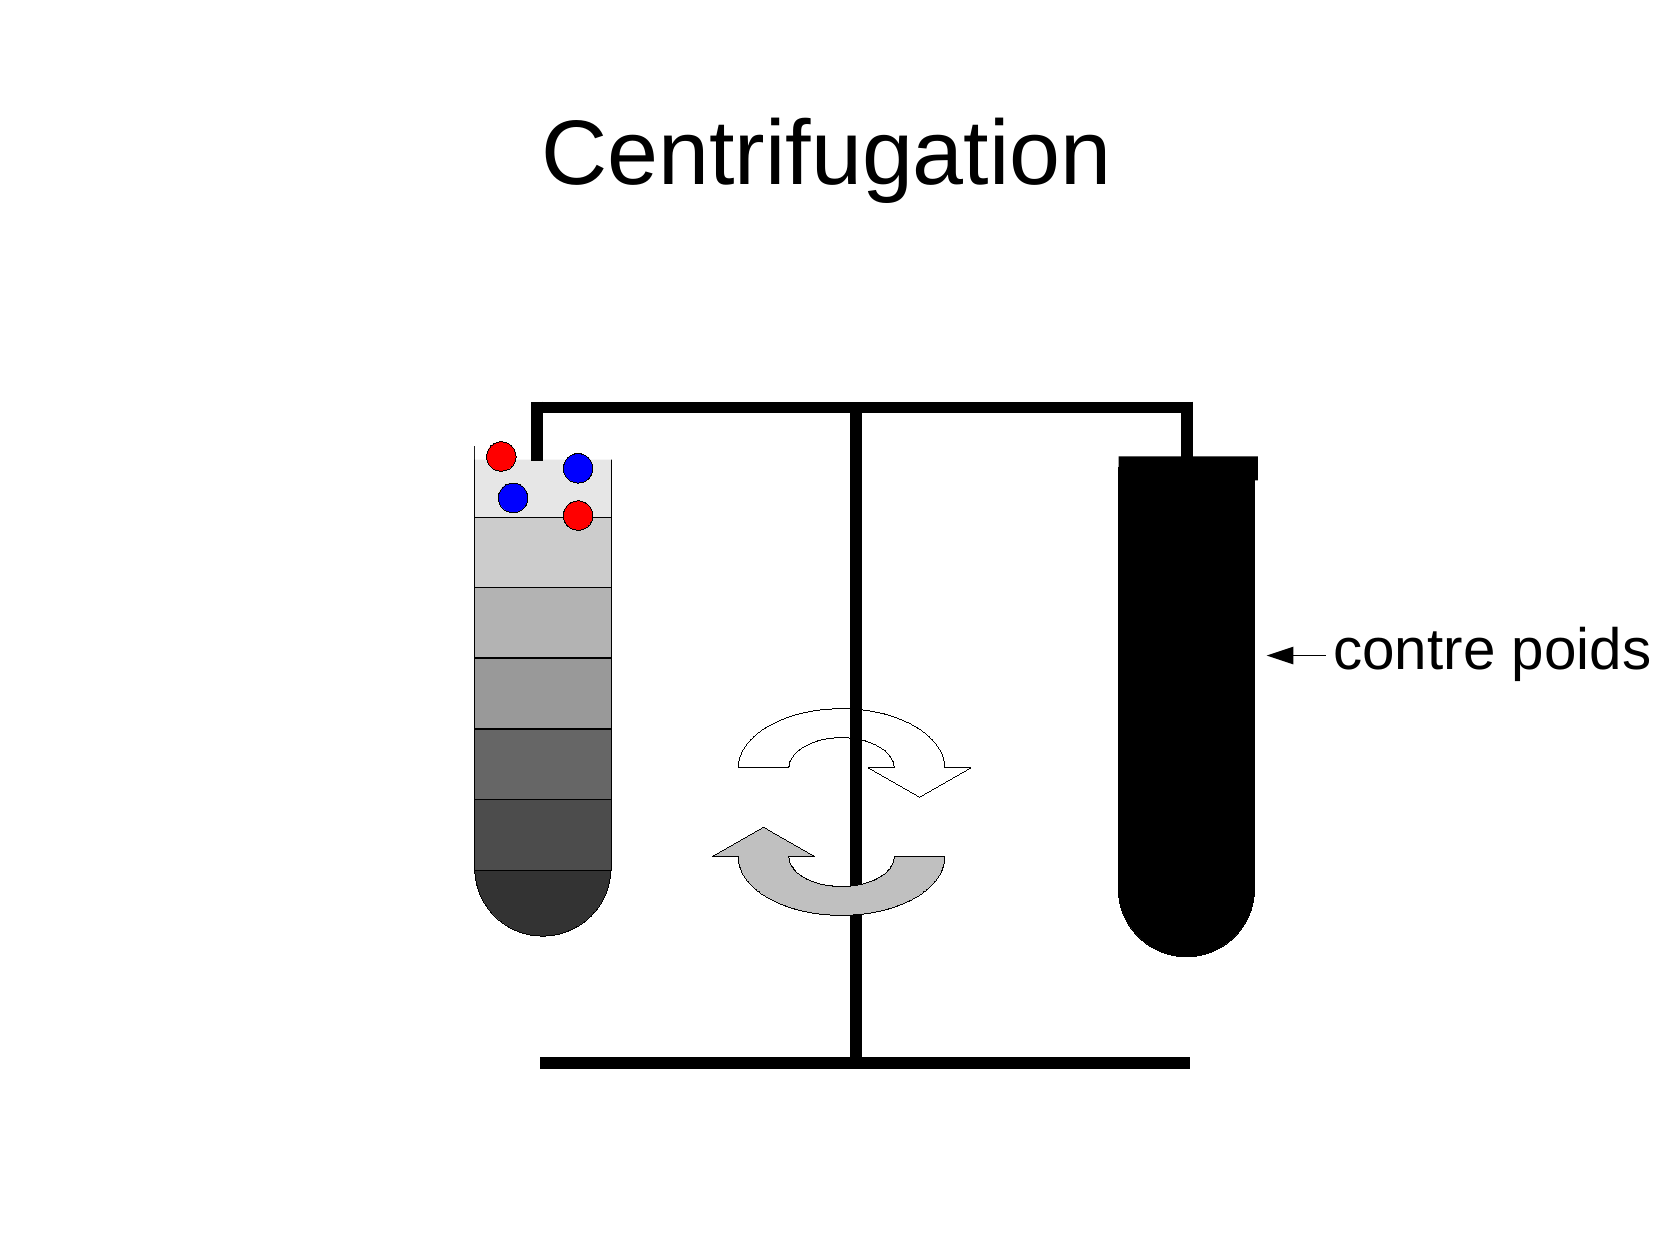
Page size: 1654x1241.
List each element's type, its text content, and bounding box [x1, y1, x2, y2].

text_box [712, 827, 945, 916]
title Centrifugation [82, 56, 1571, 250]
title contre poids [1299, 590, 1654, 709]
text_box [1118, 456, 1258, 957]
text_box [474, 435, 615, 937]
